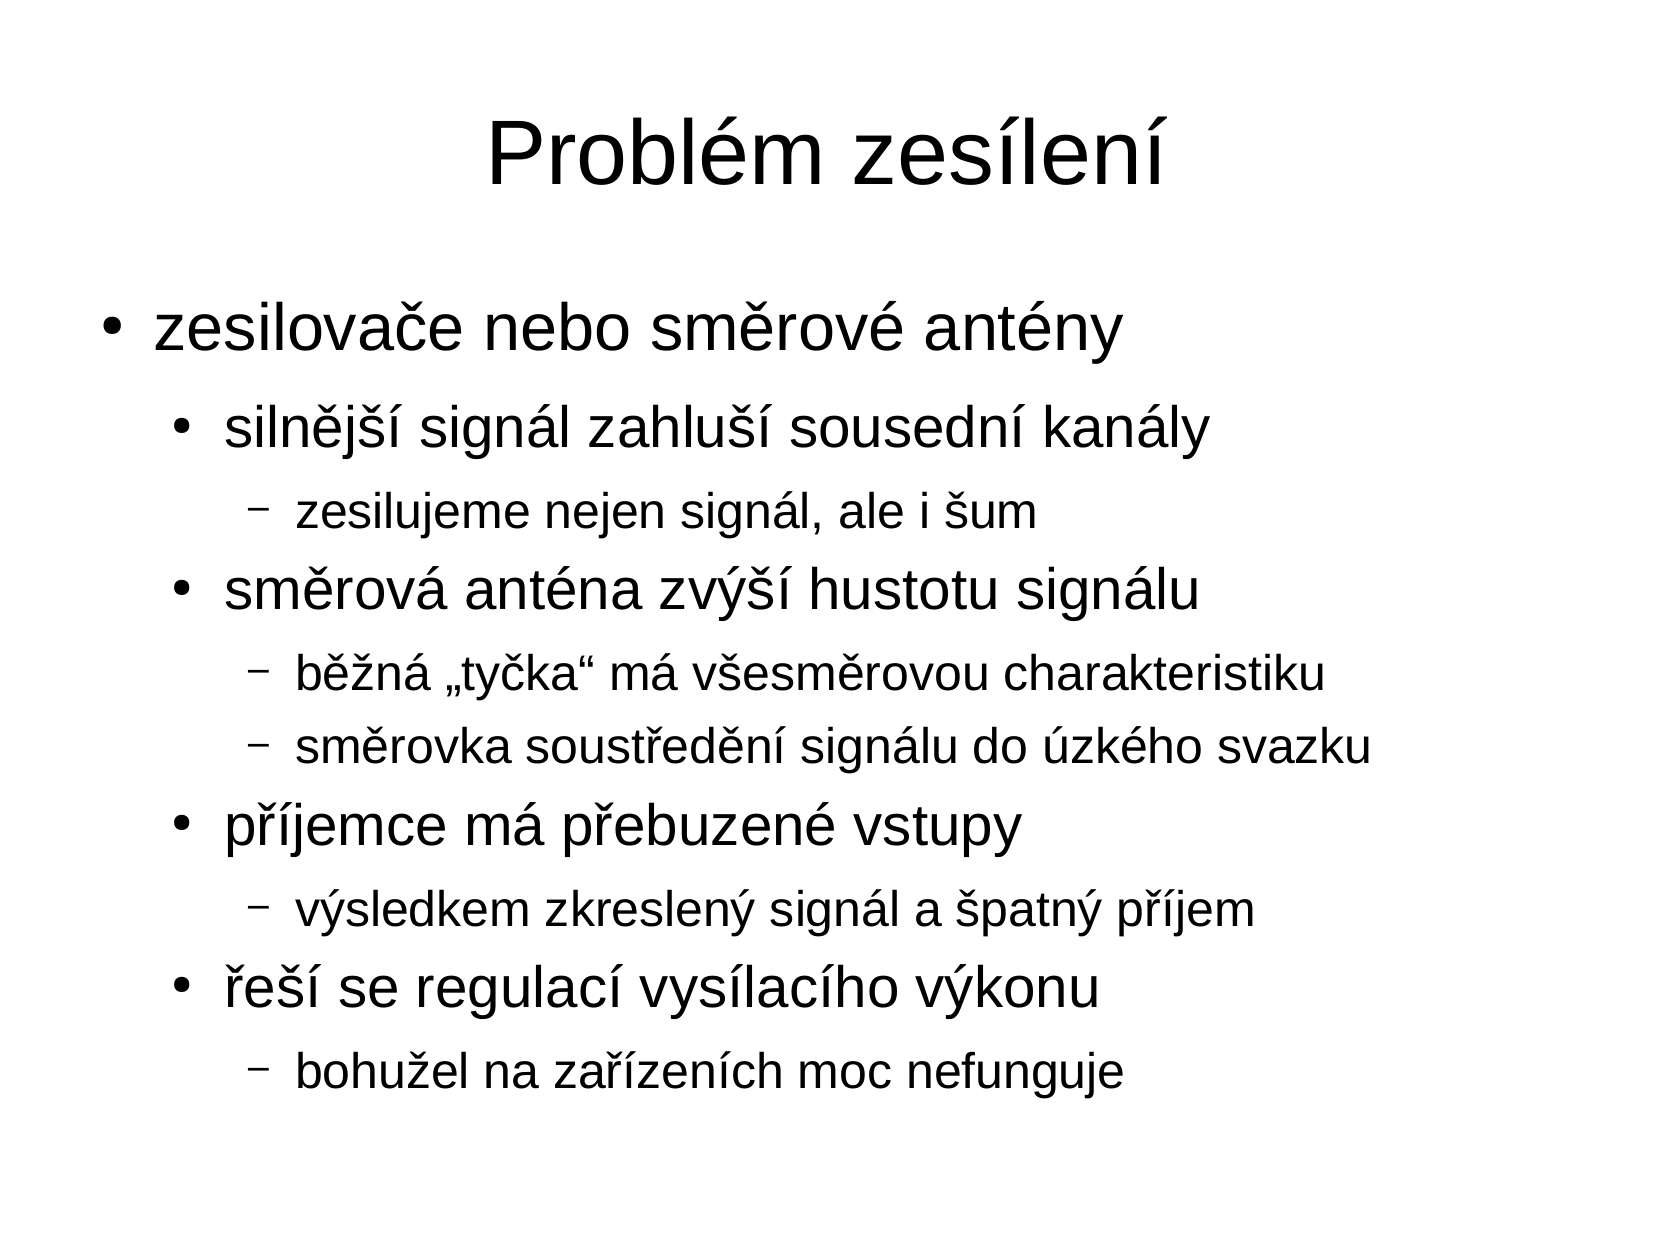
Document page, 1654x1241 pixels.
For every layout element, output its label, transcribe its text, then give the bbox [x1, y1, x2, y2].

title Problém zesílení [82, 49, 1571, 257]
list zesilovače nebo směrové antény silnější signál zahluší sousední kanály zesilujeme nejen signál, ale i šum směrová anténa zvýší hustotu signálu běžná „tyčka“ má všesměrovou charakteristiku směrovka soustředění signálu do úzkého svazku příjemce má přebuzené vstupy výsledkem zkreslený signál a špatný příjem řeší se regulací vysílacího výkonu bohužel na zařízeních moc nefunguje [82, 290, 1571, 1109]
